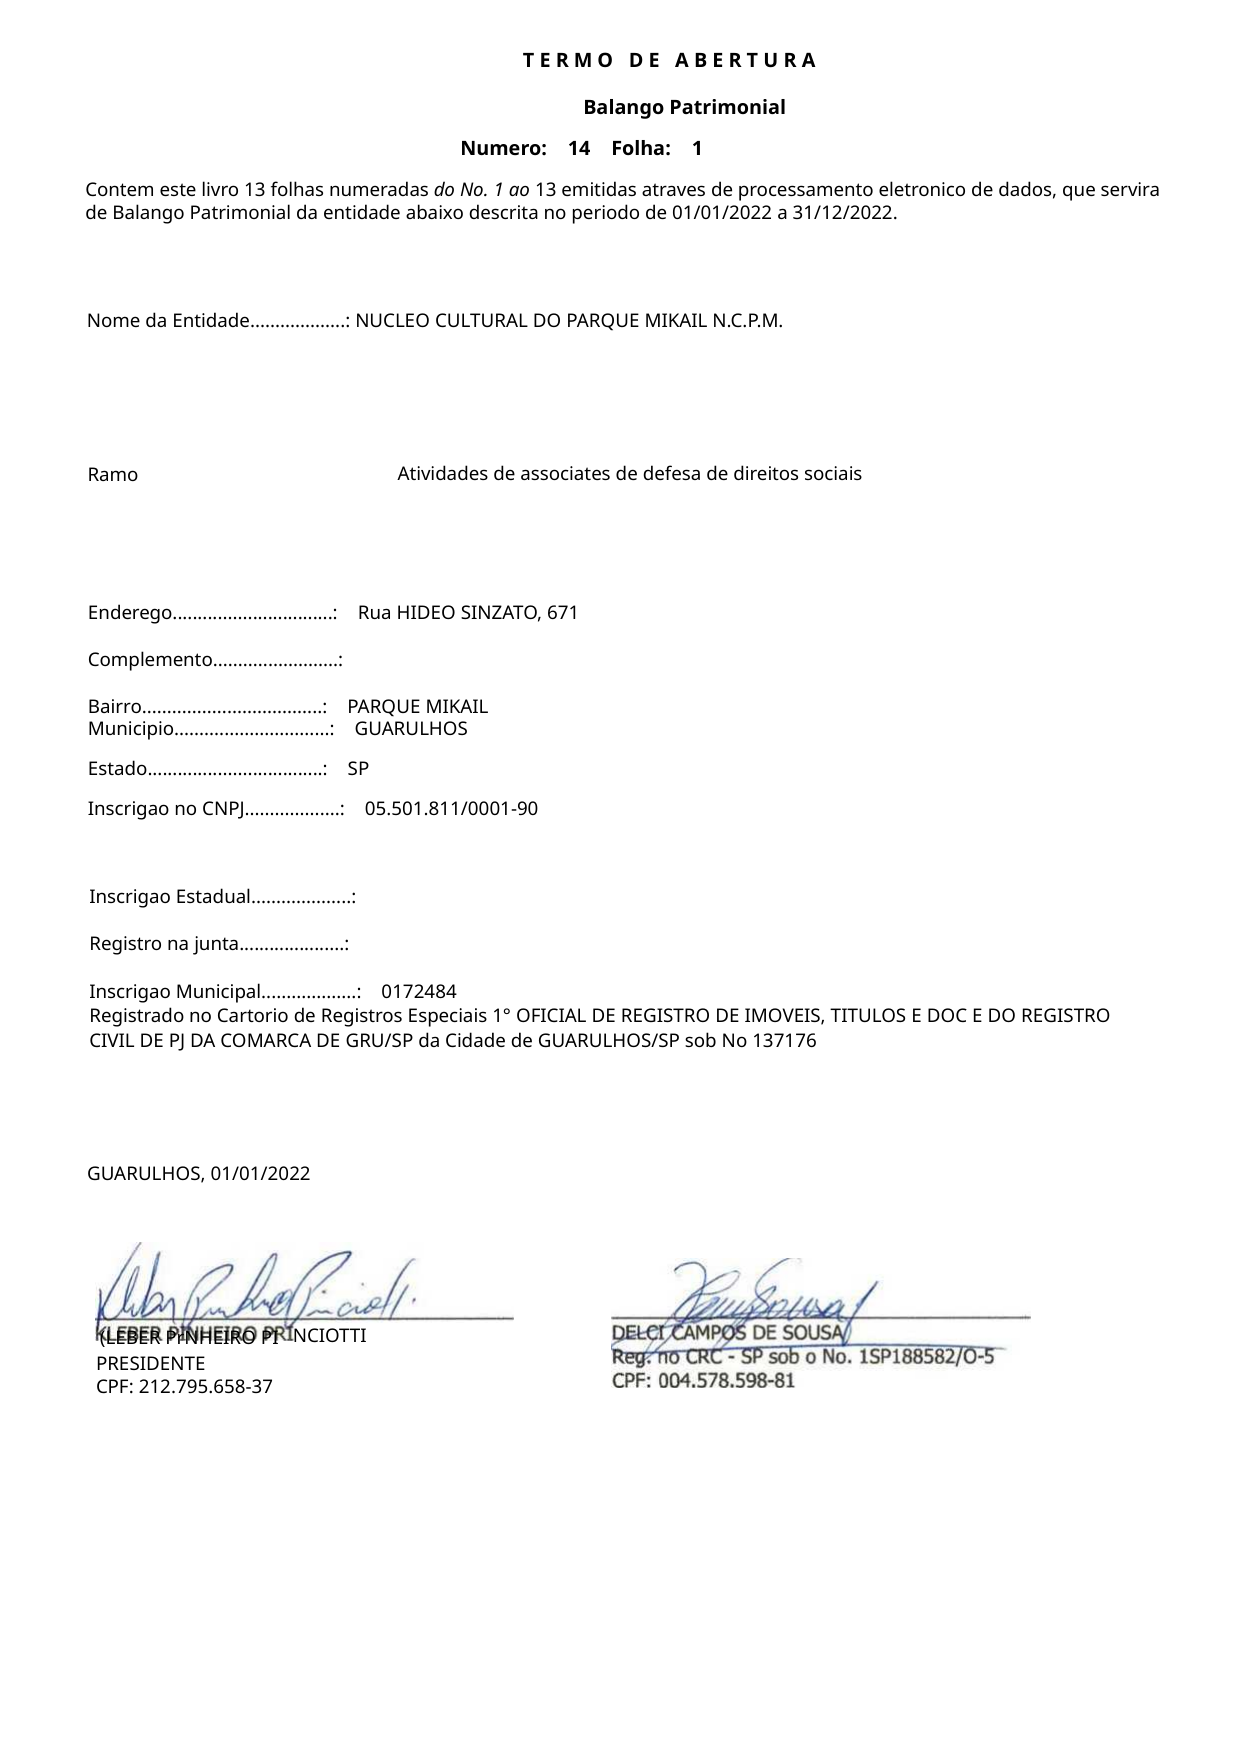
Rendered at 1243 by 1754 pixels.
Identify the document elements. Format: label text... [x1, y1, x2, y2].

text_box (LEBER PrNHEIRO PI [100, 1324, 276, 1341]
text_box Enderego................................: Rua HIDEO SINZATO, 671 Complemento.........................: Bairro....................................: PARQUE MIKAIL Municipio...............................: GUARULHOS Estado...................................: SP Inscrigao no CNPJ...................: 05.501.811/0001-90 [88, 576, 631, 839]
text_box GUARULHOS, 01/01/2022 [87, 1162, 325, 1187]
text_box Nome da Entidade...................: NUCLEO CULTURAL DO PARQUE MIKAIL N.C.P.M. [87, 309, 836, 337]
text_box Atividades de associates de defesa de direitos sociais [397, 462, 879, 488]
text_box NCIOTTI [293, 1324, 377, 1343]
text_box TERMO DE ABERTURA [523, 47, 840, 70]
text_box Ramo [87, 463, 143, 484]
text_box Balango Patrimonial Numero: 14 Folha: 1 Contem este livro 13 folhas numeradas do No. 1 ao 13 emitidas atraves de processamento eletronico de dados, que servira de Balango Patrimonial da entidade abaixo descrita no periodo de 01/01/2022 a 31/12/2022. [86, 94, 1164, 240]
text_box CPF: 212.795.658-37 [96, 1374, 278, 1389]
text_box PRESIDENTE [96, 1350, 207, 1365]
text_box Inscrigao Estadual....................: Registro na junta.....................: Inscrigao Municipal...................: 0172484 Registrado no Cartorio de Registros Especiais 1° OFICIAL DE REGISTRO DE IMOVEIS, TITULOS E DOC E DO REGISTRO CIVIL DE PJ DA COMARCA DE GRU/SP da Cidade de GUARULHOS/SP sob No 137176 [89, 859, 1136, 1054]
picture [611, 1258, 1031, 1388]
picture [95, 1242, 514, 1341]
